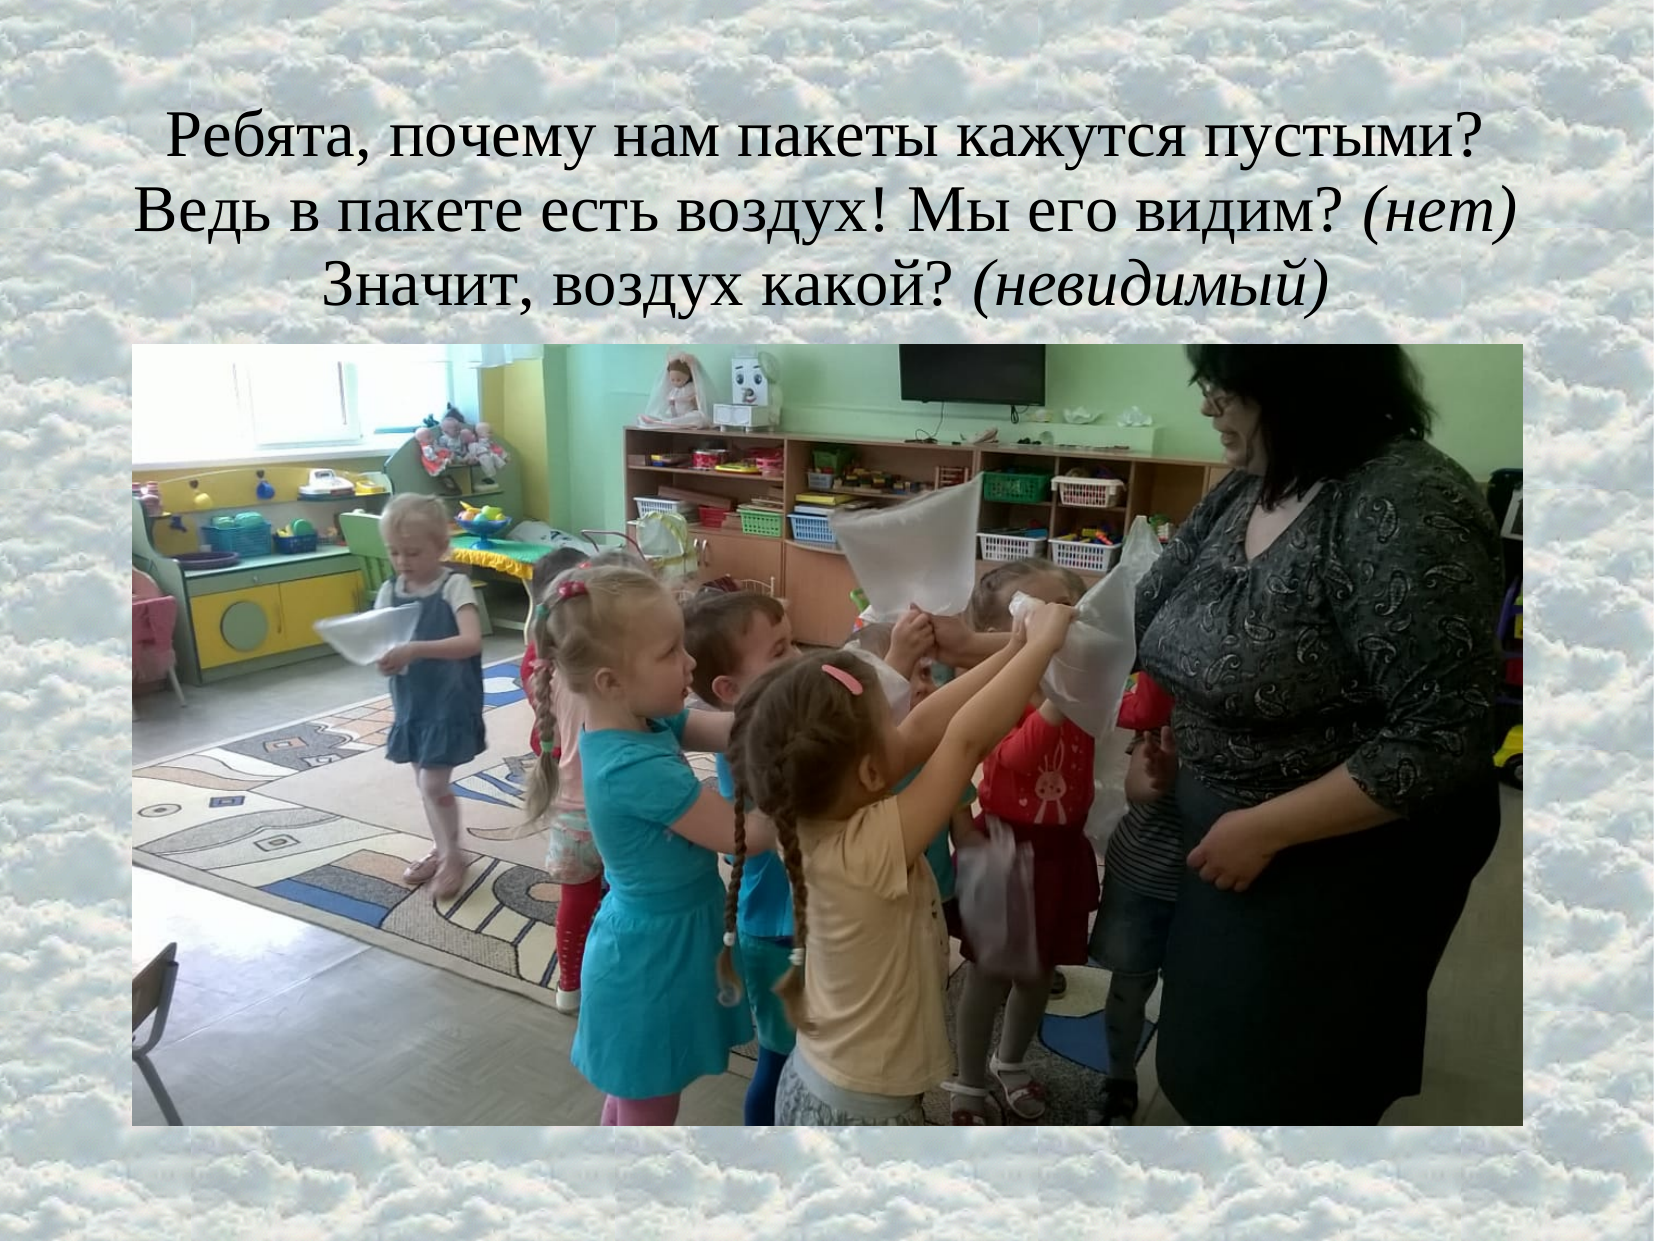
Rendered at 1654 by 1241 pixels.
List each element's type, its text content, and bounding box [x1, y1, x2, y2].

picture [0, 0, 1654, 1241]
title Ребята, почему нам пакеты кажутся пустыми? Ведь в пакете есть воздух! Мы его видим? (нет) Значит, воздух какой? (невидимый) [119, 97, 1533, 320]
